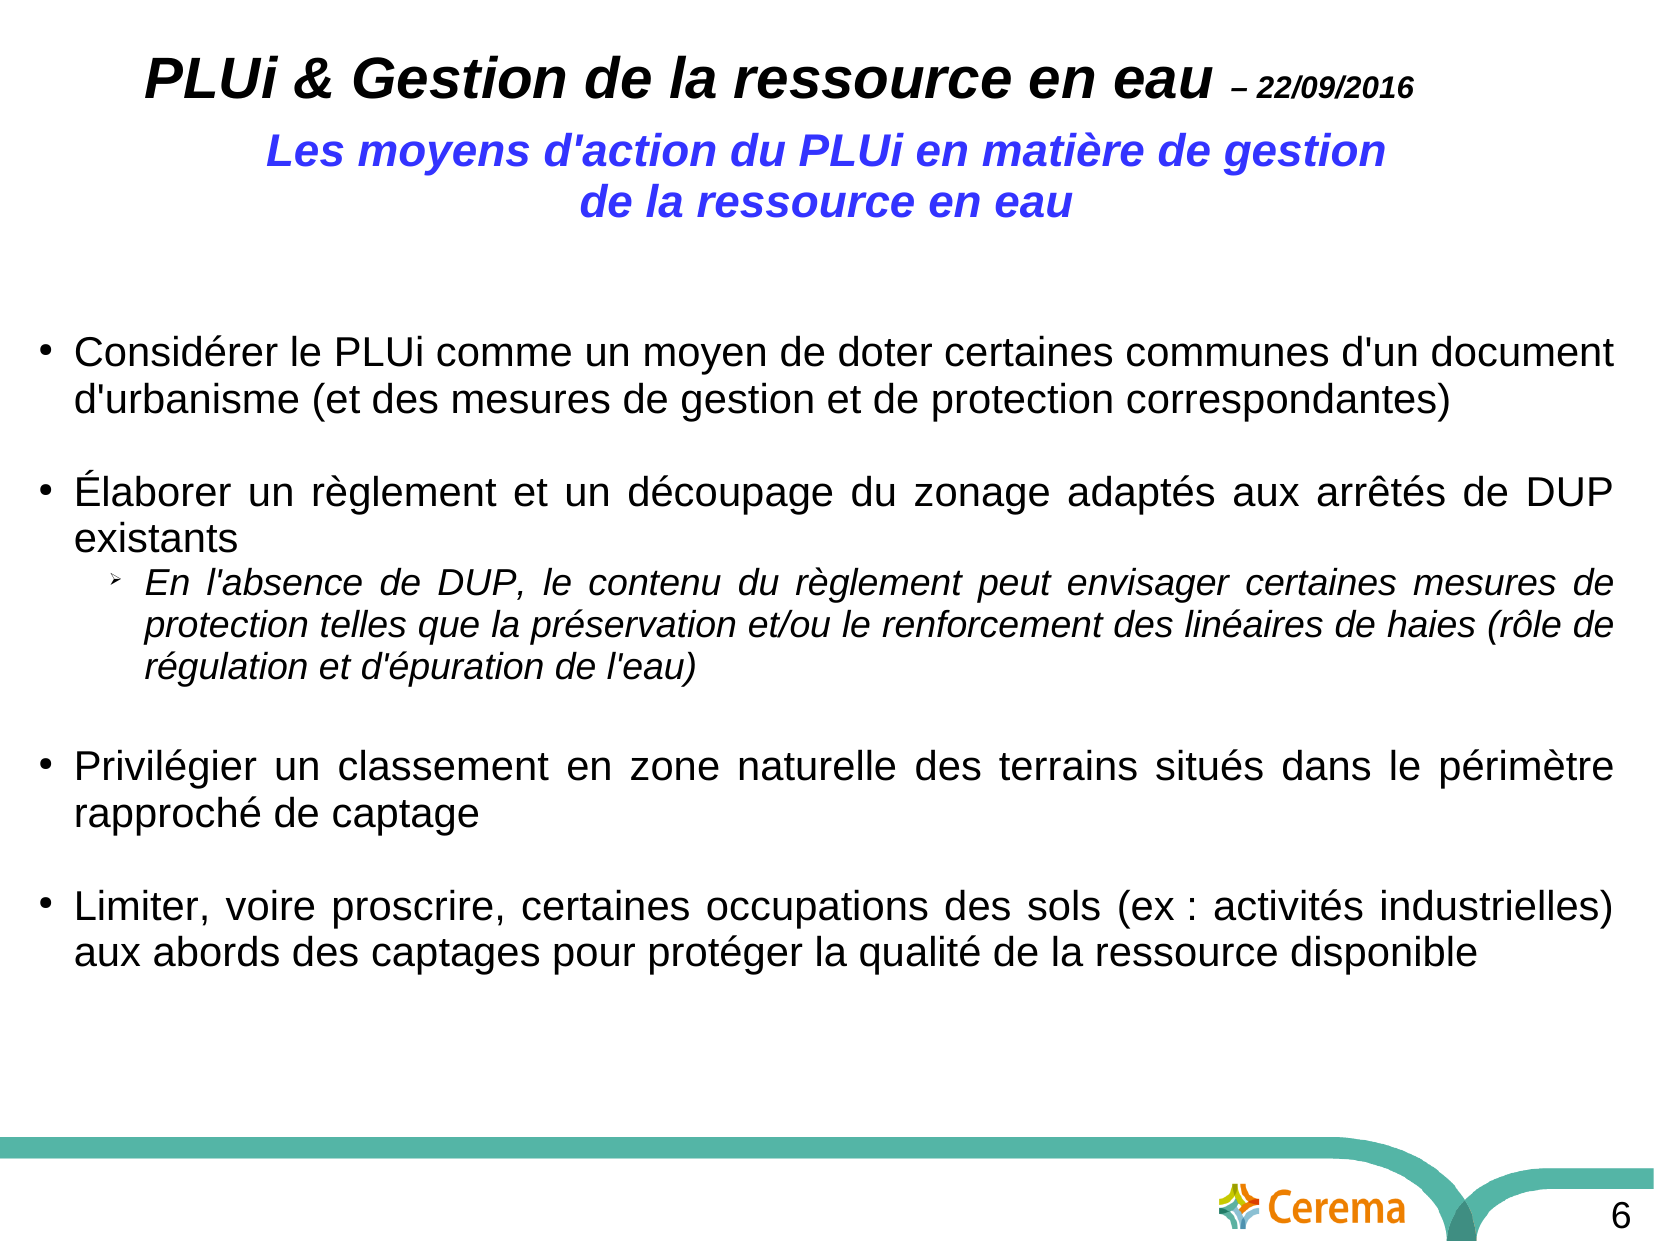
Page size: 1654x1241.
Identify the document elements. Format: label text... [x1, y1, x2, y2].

text_box Les moyens d'action du PLUi en matière de gestion de la ressource en eau Considérer le PLUi comme un moyen de doter certaines communes d'un document d'urbanisme (et des mesures de gestion et de protection correspondantes) Élaborer un règlement et un découpage du zonage adaptés aux arrêtés de DUP existants En l'absence de DUP, le contenu du règlement peut envisager certaines mesures de protection telles que la préservation et/ou le renforcement des linéaires de haies (rôle de régulation et d'épuration de l'eau) Privilégier un classement en zone naturelle des terrains situés dans le périmètre rapproché de captage Limiter, voire proscrire, certaines occupations des sols (ex : activités industrielles) aux abords des captages pour protéger la qualité de la ressource disponible [23, 118, 1630, 1141]
picture [0, 1137, 1654, 1241]
title PLUi & Gestion de la ressource en eau – 22/09/2016 [11, 11, 1548, 147]
